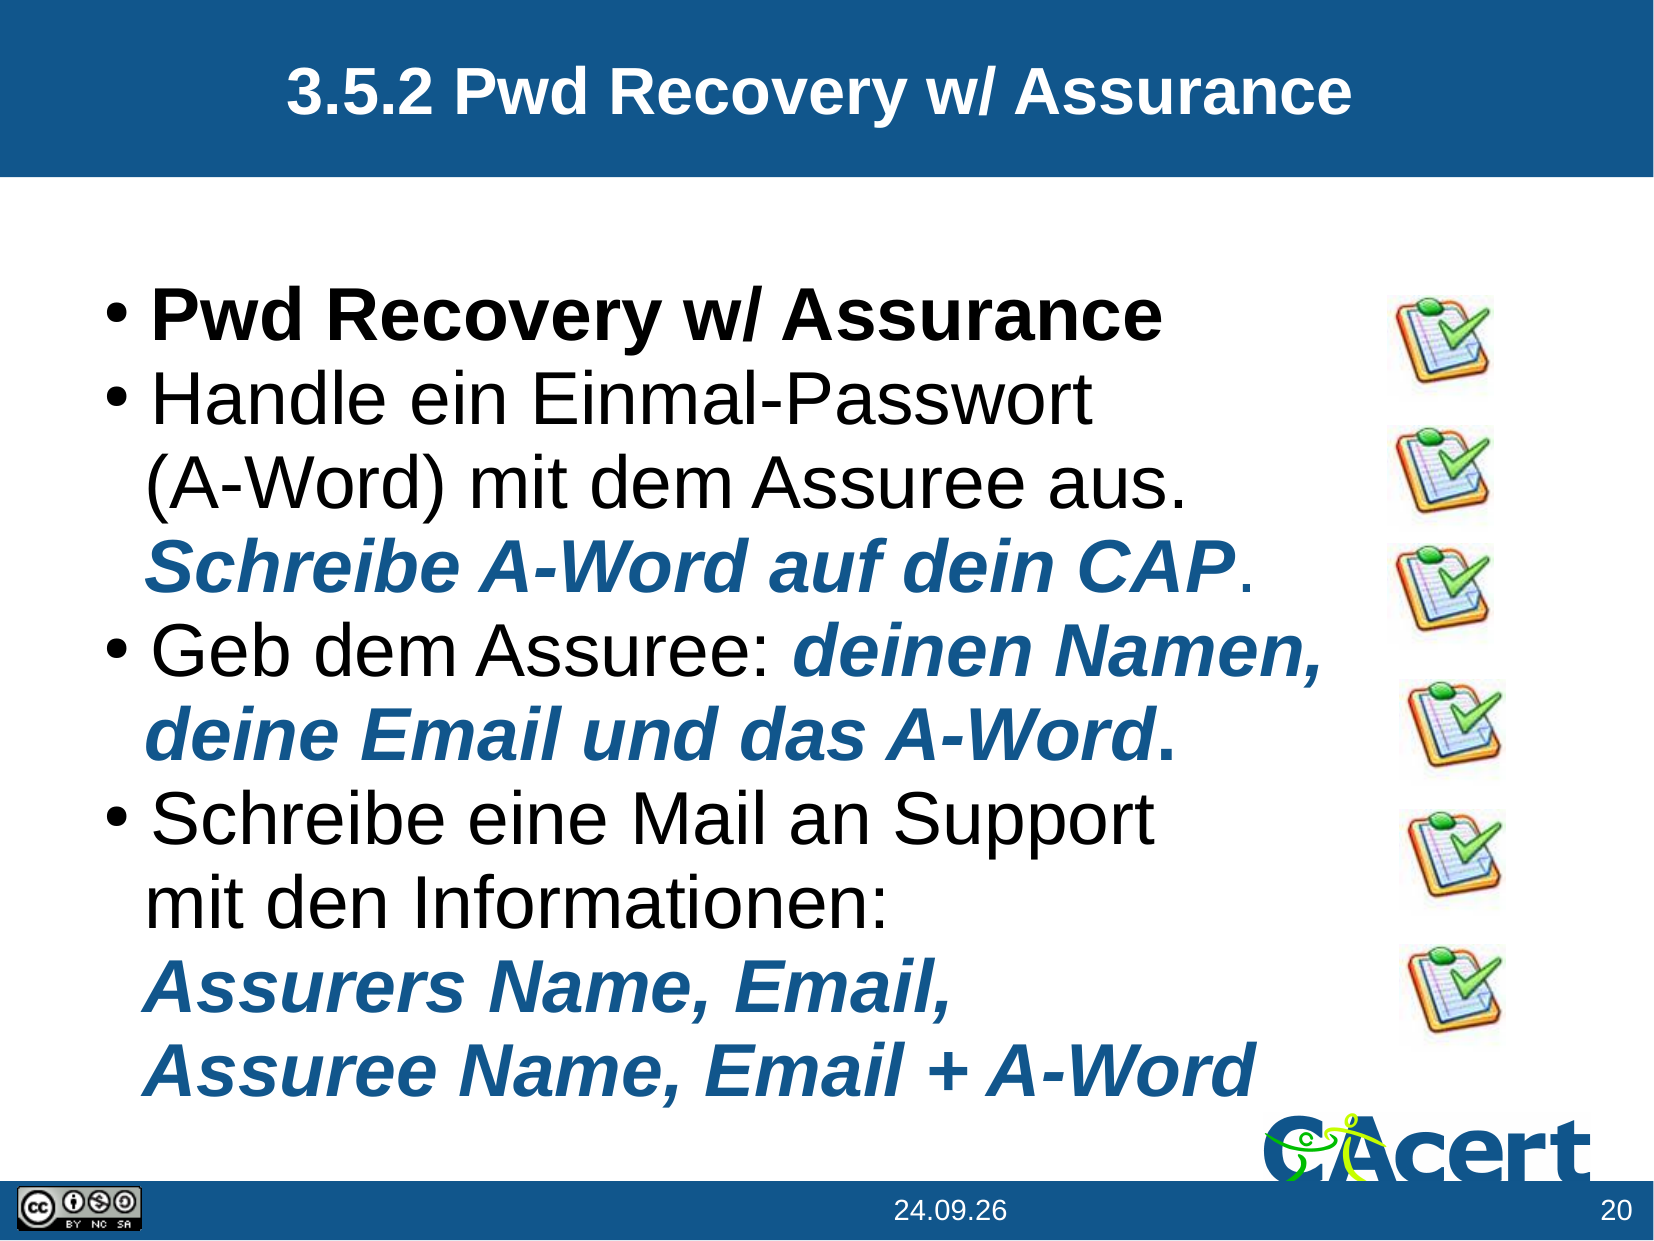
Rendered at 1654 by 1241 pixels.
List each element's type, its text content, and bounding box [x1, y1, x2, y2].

picture [1387, 425, 1494, 532]
text_box Pwd Recovery w/ Assurance Handle ein Einmal-Passwort (A-Word) mit dem Assuree aus. Schreibe A-Word auf dein CAP. Geb dem Assuree: deinen Namen, deine Email und das A-Word. Schreibe eine Mail an Support mit den Informationen: Assurers Name, Email, Assuree Name, Email + A-Word [88, 265, 1340, 1120]
title 3.5.2 Pwd Recovery w/ Assurance [76, 17, 1566, 166]
picture [1263, 1112, 1591, 1181]
picture [1387, 543, 1494, 650]
picture [1387, 295, 1494, 402]
picture [1399, 944, 1506, 1052]
picture [1399, 679, 1506, 786]
picture [17, 1186, 142, 1231]
picture [1399, 809, 1506, 916]
